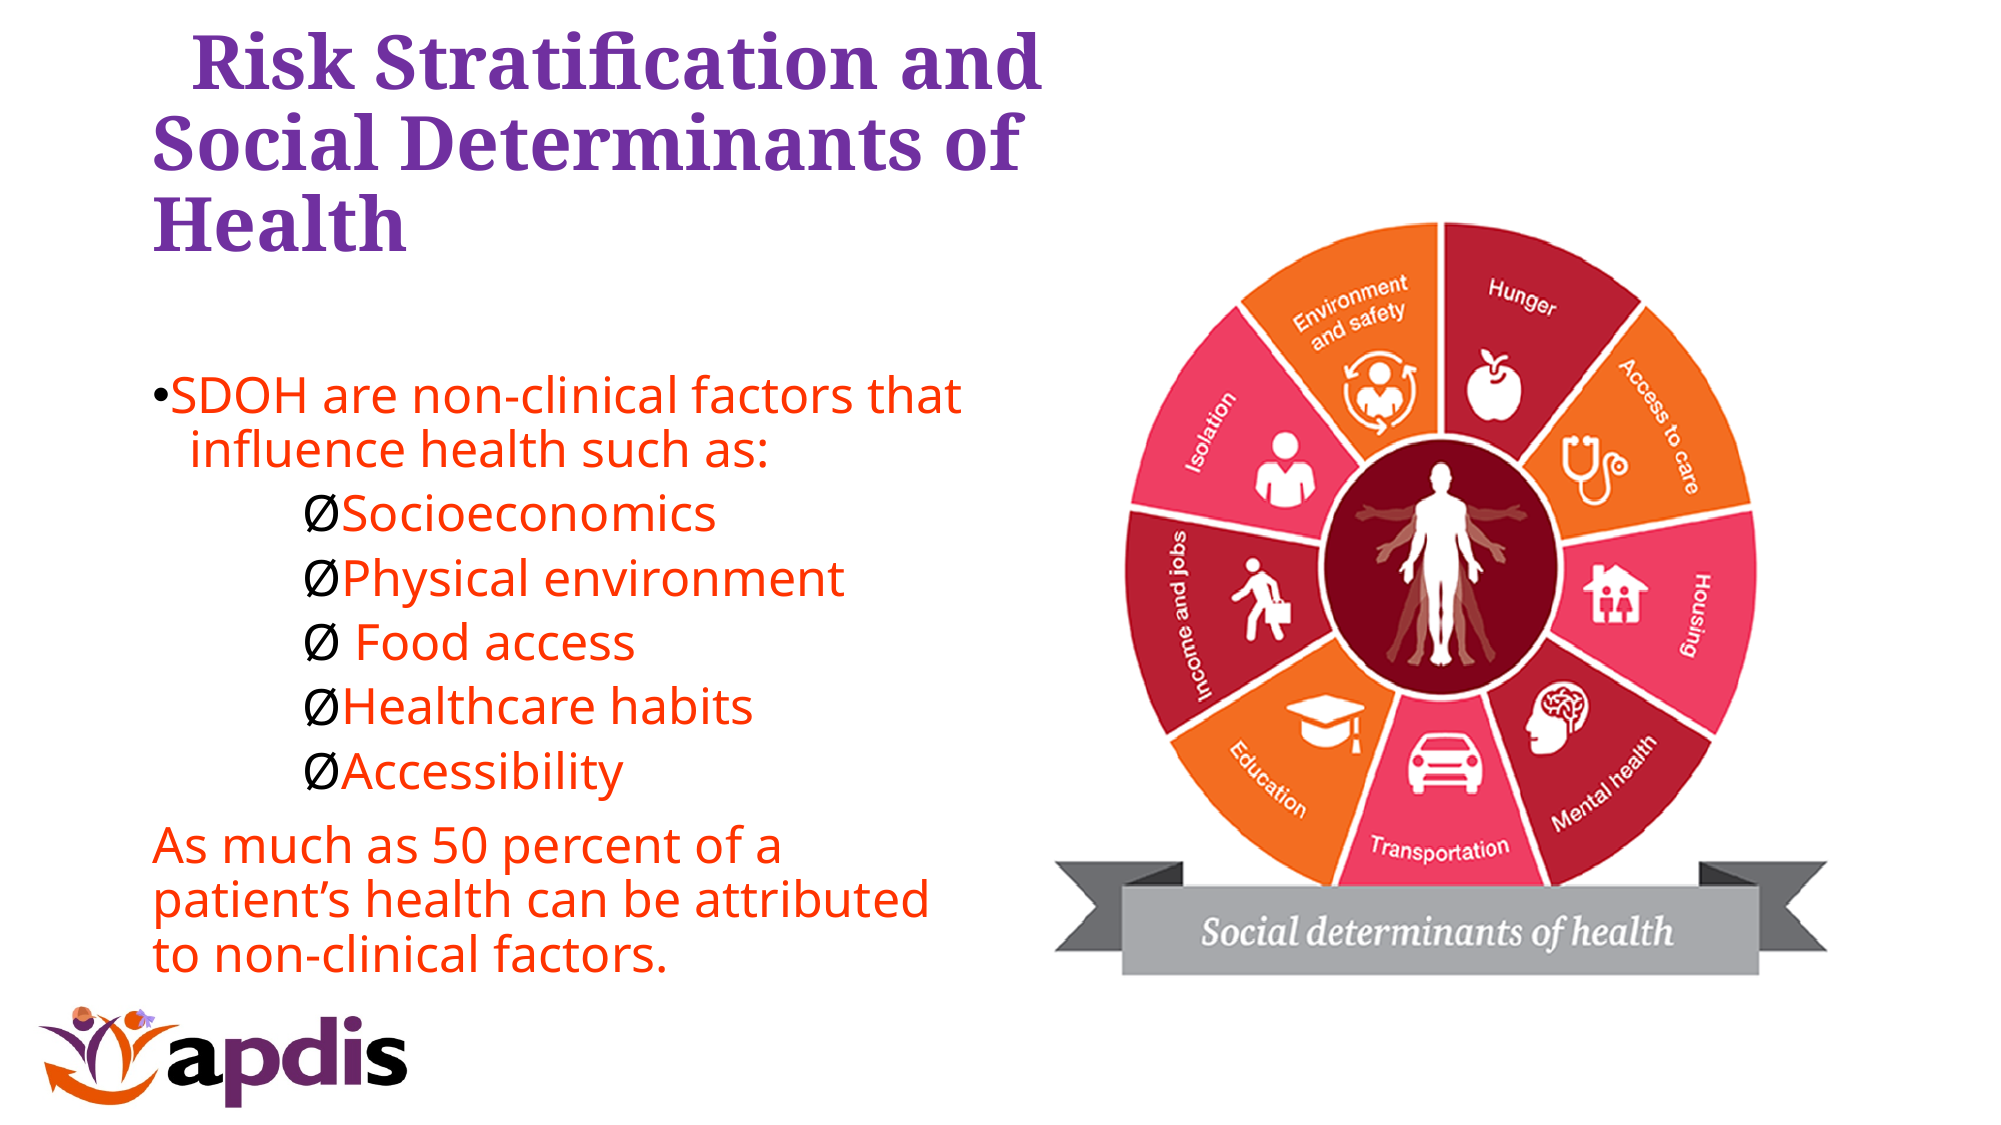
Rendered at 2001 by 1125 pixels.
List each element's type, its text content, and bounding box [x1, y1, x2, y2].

title Risk Stratification and Social Determinants of Health [137, 15, 1100, 278]
picture [1022, 188, 1863, 1014]
list SDOH are non-clinical factors that influence health such as: Socioeconomics Physical environment Food access Healthcare habits Accessibility As much as 50 percent of a patient’s health can be attributed to non-clinical factors. [137, 362, 989, 1014]
picture [14, 986, 413, 1125]
